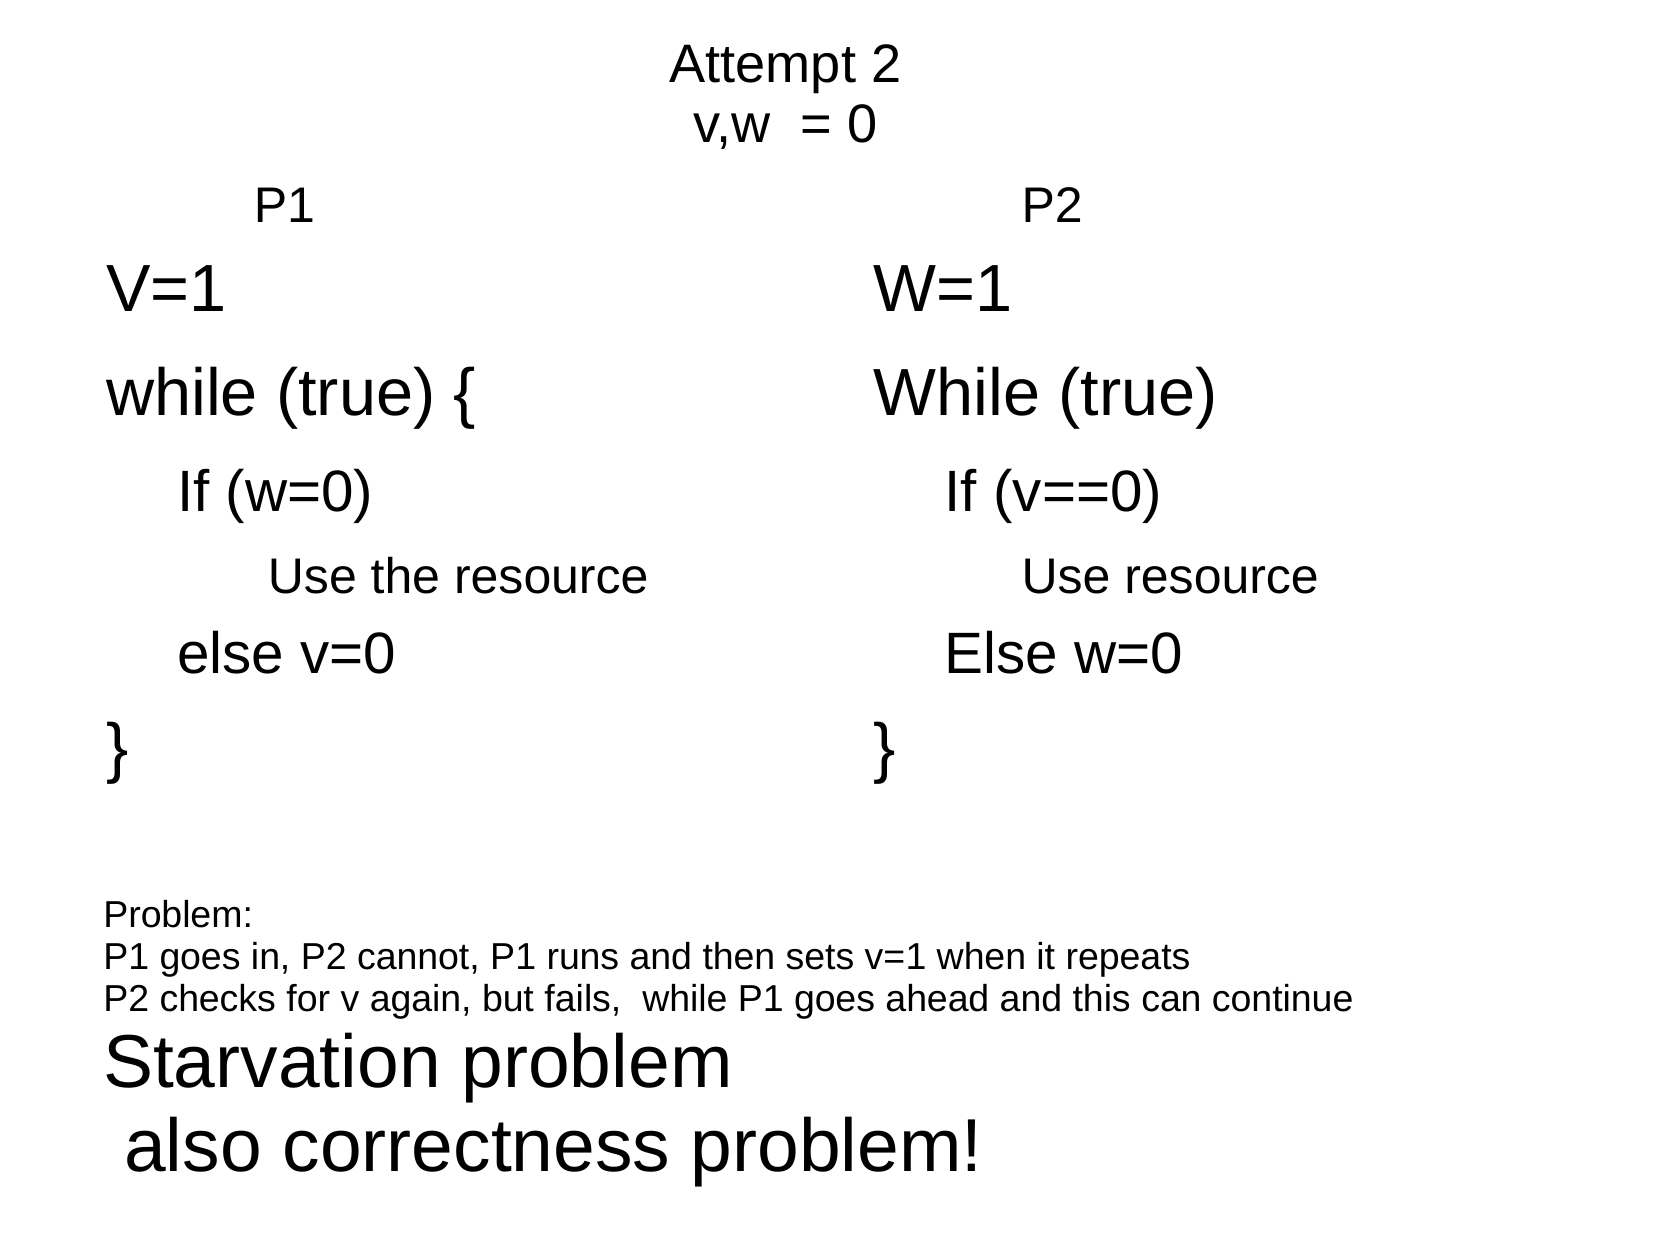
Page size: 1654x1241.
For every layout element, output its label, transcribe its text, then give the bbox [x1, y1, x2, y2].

text_box Problem: P1 goes in, P2 cannot, P1 runs and then sets v=1 when it repeats P2 checks for v again, but fails, while P1 goes ahead and this can continue Starvation problem also correctness problem! [88, 885, 1595, 1241]
title Attempt 2 v,w = 0 [0, 0, 1571, 266]
list P2 W=1 While (true) If (v==0) Use resource Else w=0 } [856, 177, 1583, 885]
list P1 V=1 while (true) { If (w=0) Use the resource else v=0 } [88, 177, 815, 885]
